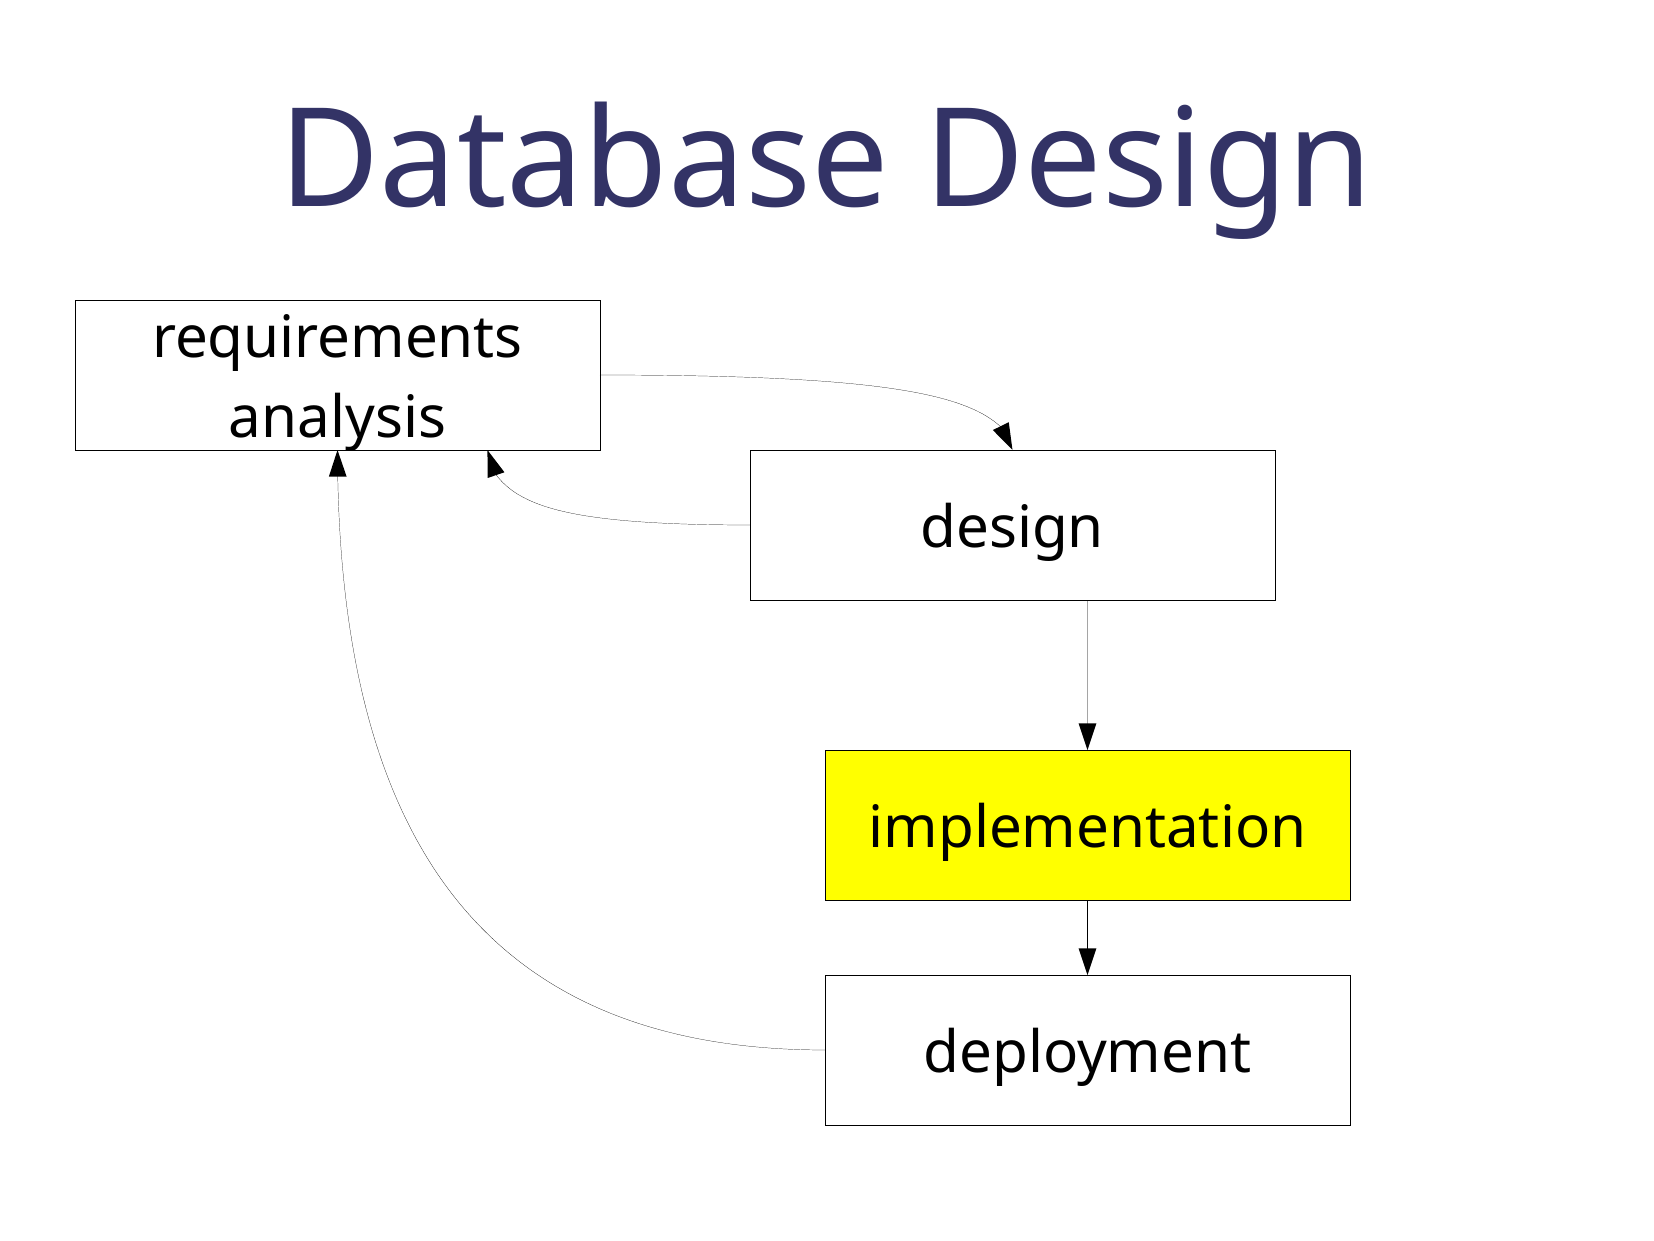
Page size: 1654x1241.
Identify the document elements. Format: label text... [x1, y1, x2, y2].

text_box design [750, 450, 1276, 601]
text_box requirements analysis [75, 300, 601, 451]
text_box deployment [825, 975, 1351, 1126]
text_box implementation [825, 750, 1351, 901]
title Database Design [82, 49, 1571, 257]
